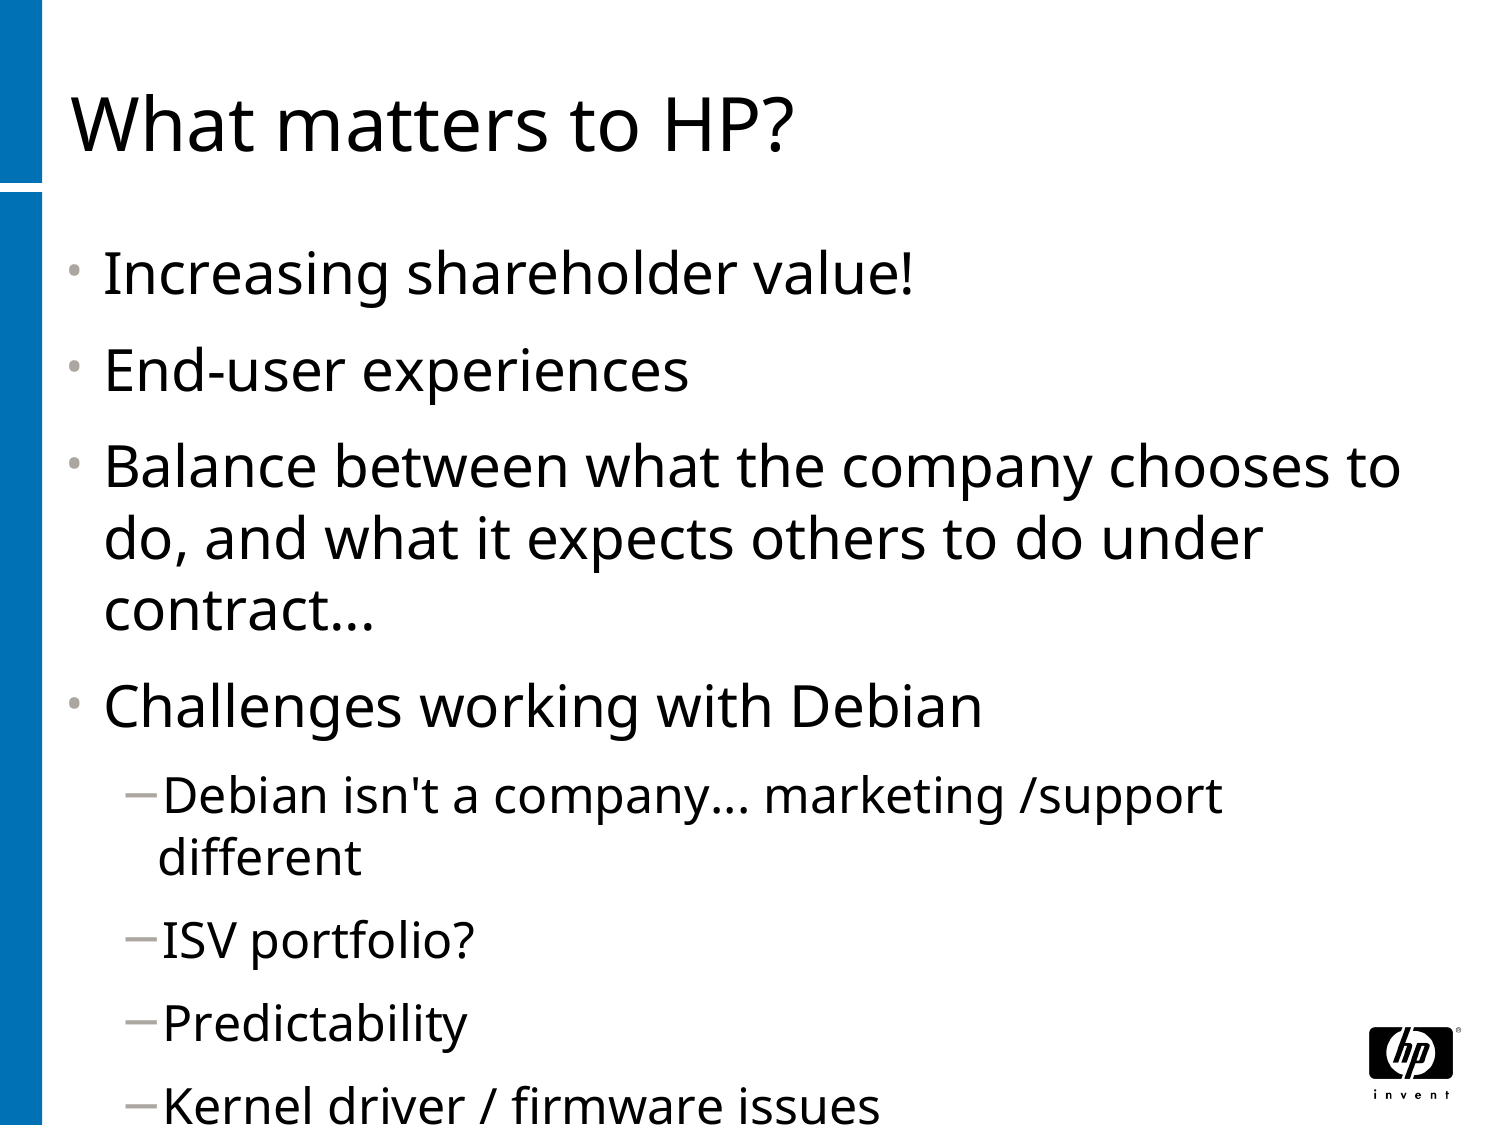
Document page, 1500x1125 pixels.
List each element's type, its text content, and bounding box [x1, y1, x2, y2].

title What matters to HP? [70, 18, 1422, 205]
picture [1369, 1027, 1461, 1099]
list Increasing shareholder value! End-user experiences Balance between what the company chooses to do, and what it expects others to do under contract... Challenges working with Debian Debian isn't a company... marketing /support different ISV portfolio? Predictability Kernel driver / firmware issues [65, 237, 1422, 992]
